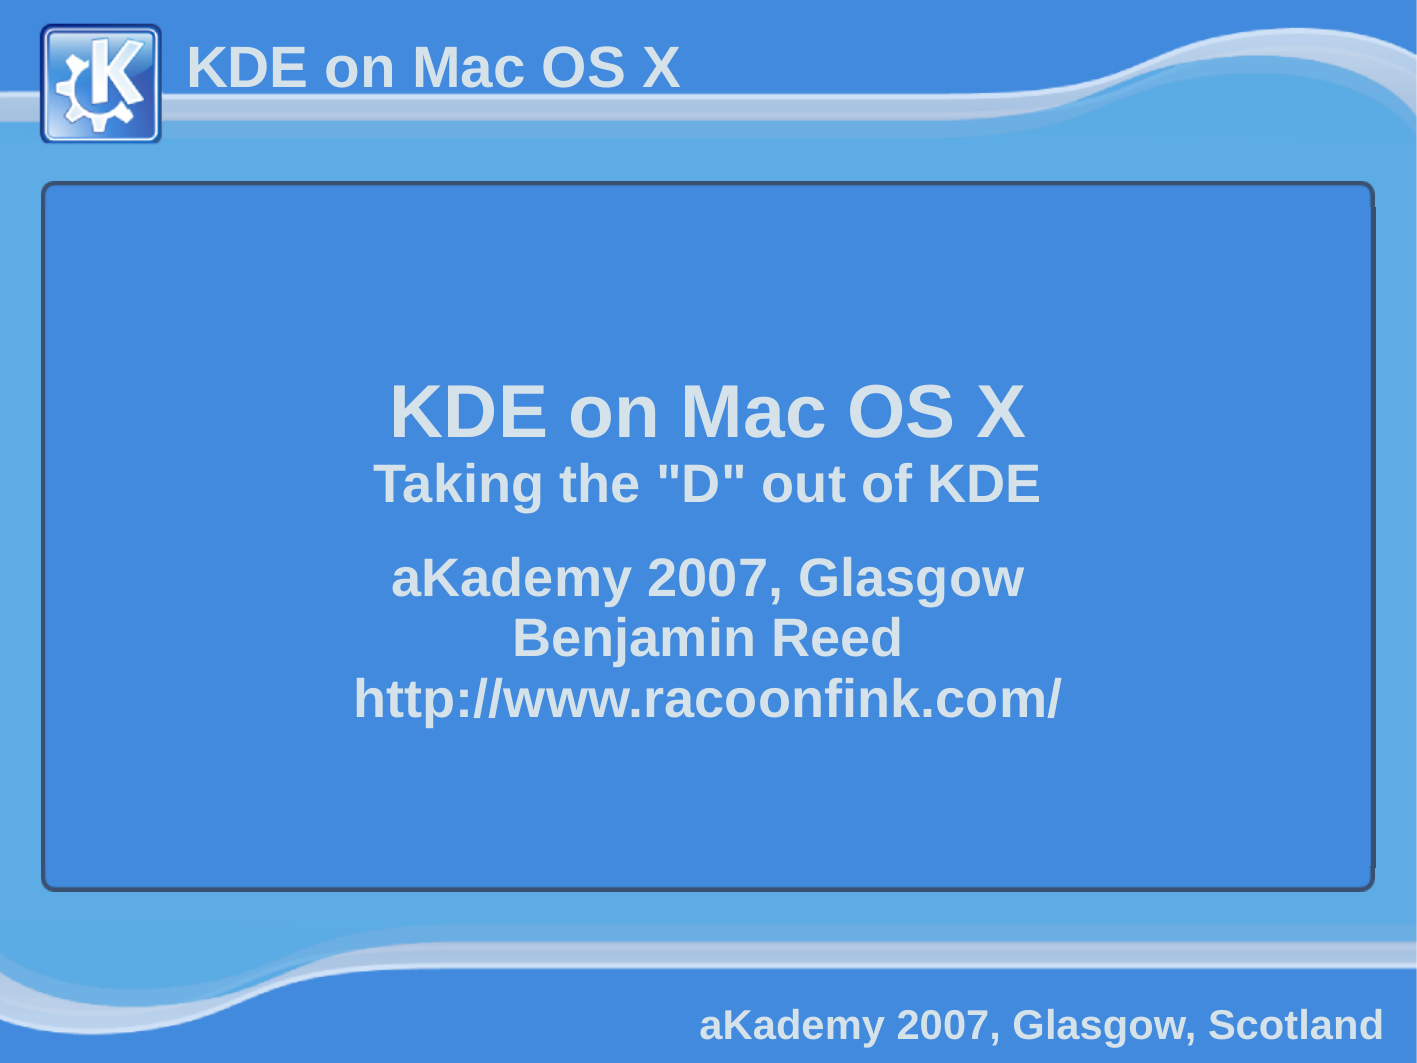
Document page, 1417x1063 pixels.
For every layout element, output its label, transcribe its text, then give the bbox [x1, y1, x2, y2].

text_box KDE on Mac OS X Taking the "D" out of KDE aKademy 2007, Glasgow Benjamin Reed http://www.racoonfink.com/ [58, 194, 1359, 881]
text_box KDE on Mac OS X [171, 27, 1048, 105]
picture [0, 0, 1417, 1063]
